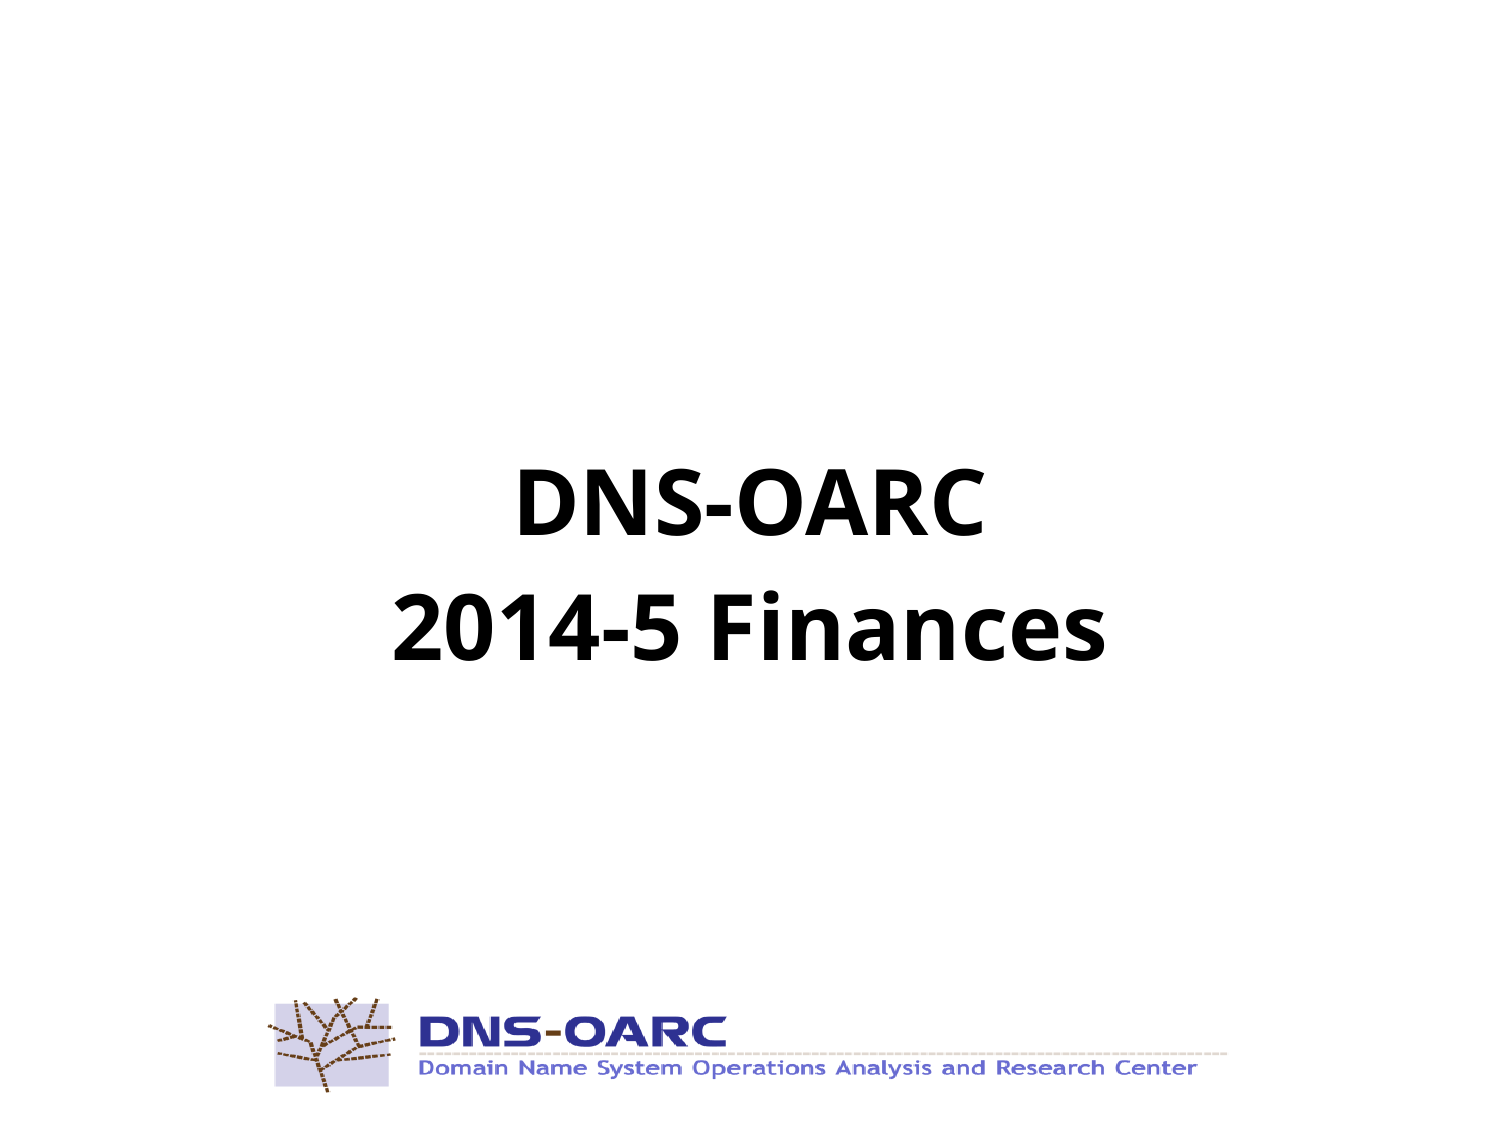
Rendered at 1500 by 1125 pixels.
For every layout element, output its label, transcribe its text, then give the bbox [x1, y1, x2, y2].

picture [214, 991, 1259, 1099]
subtitle DNS-OARC 2014-5 Finances [75, 191, 1425, 934]
